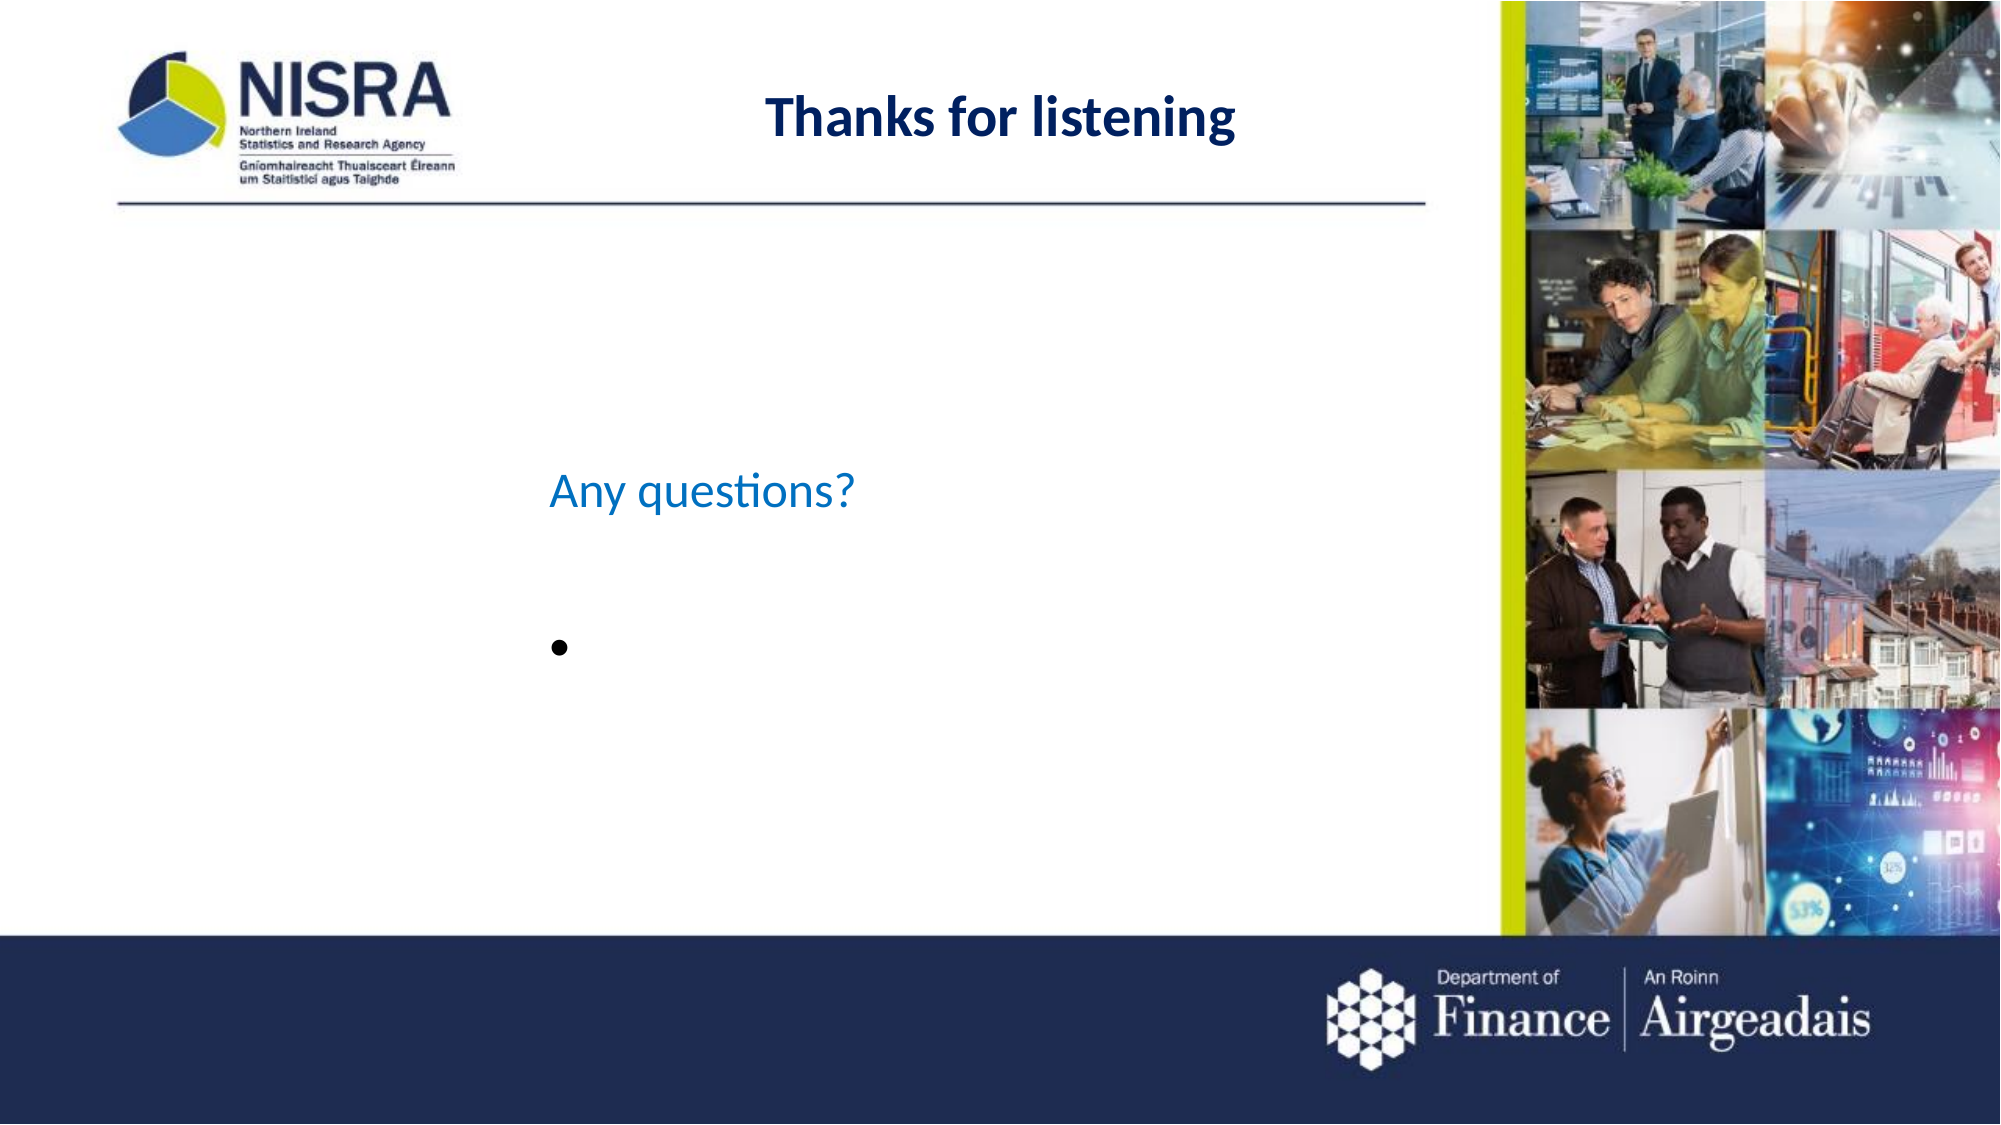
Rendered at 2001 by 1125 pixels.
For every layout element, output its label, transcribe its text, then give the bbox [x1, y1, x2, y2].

text_box Thanks for listening [750, 70, 1427, 157]
list Any questions? [534, 457, 911, 683]
